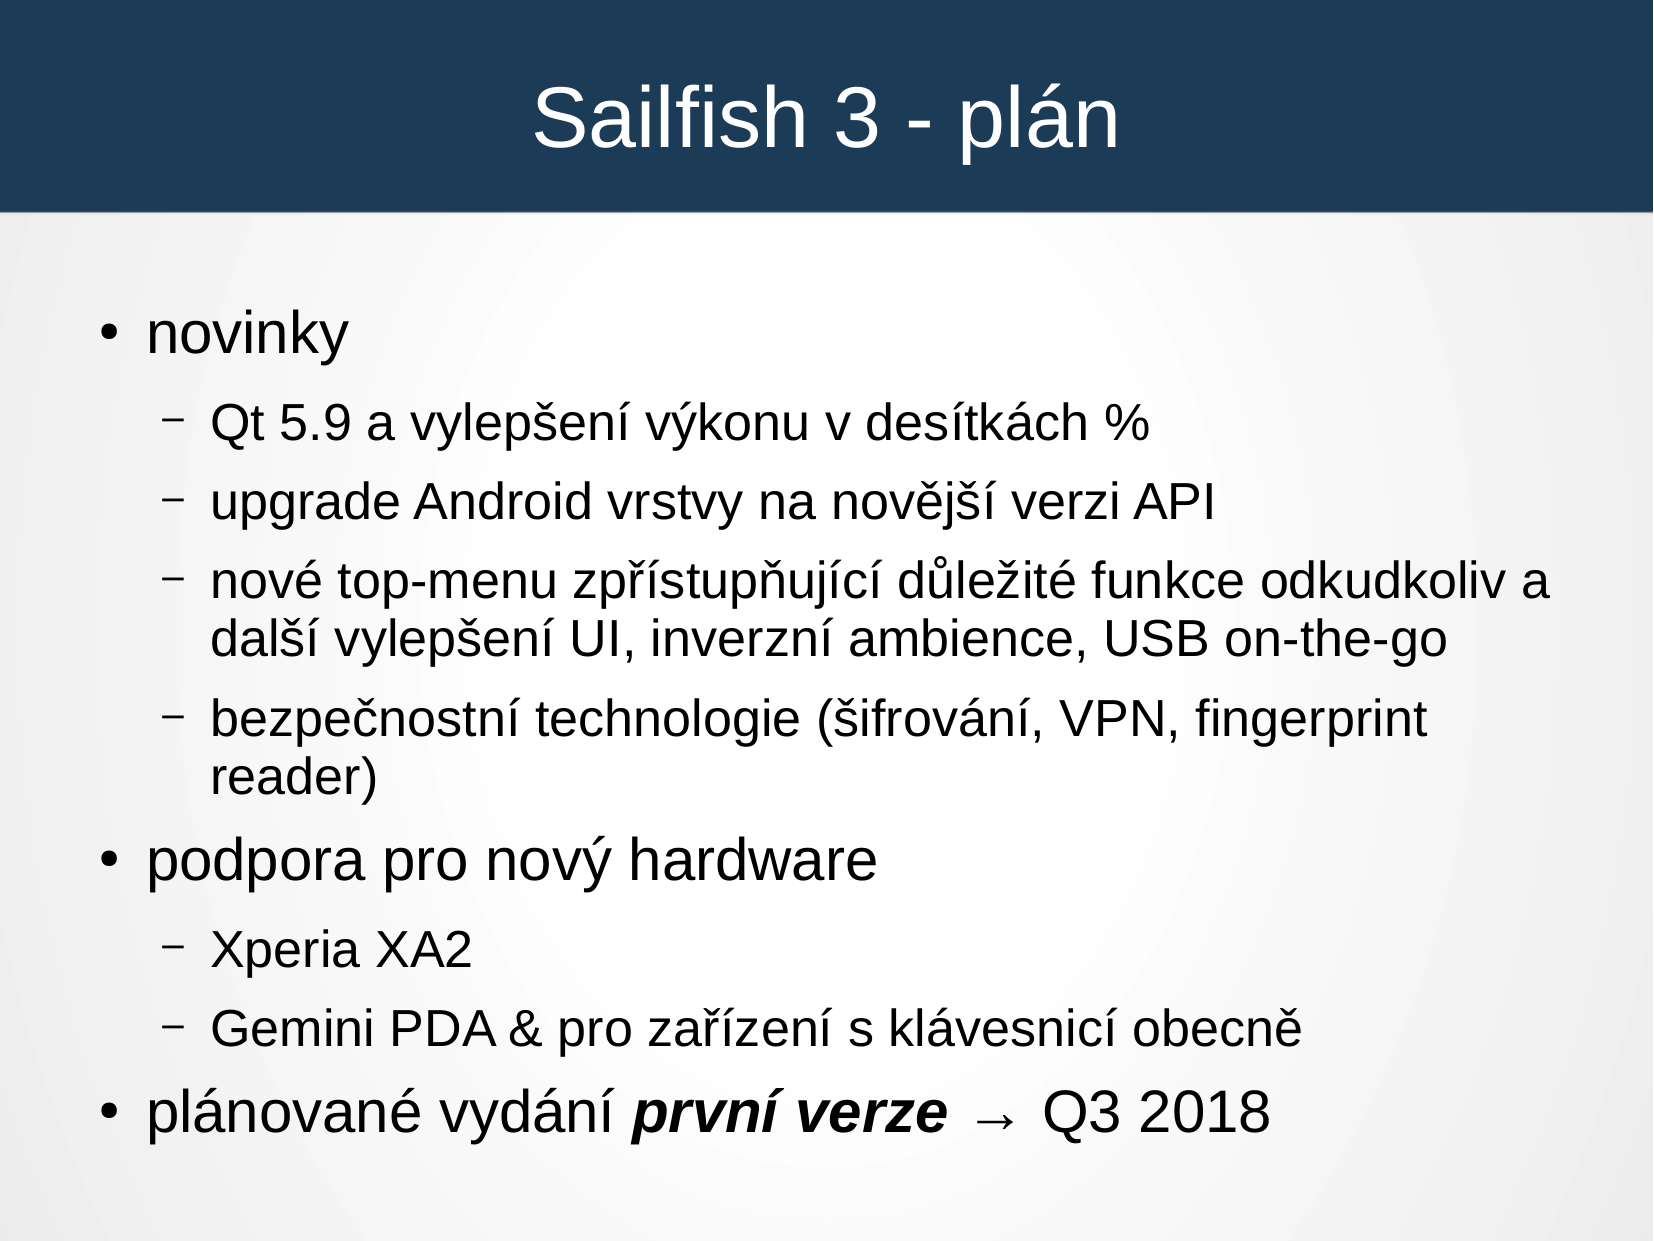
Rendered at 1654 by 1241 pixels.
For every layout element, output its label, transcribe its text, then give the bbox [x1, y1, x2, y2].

picture [0, 0, 1653, 1241]
list novinky Qt 5.9 a vylepšení výkonu v desítkách % upgrade Android vrstvy na novější verzi API nové top-menu zpřístupňující důležité funkce odkudkoliv a další vylepšení UI, inverzní ambience, USB on-the-go bezpečnostní technologie (šifrování, VPN, fingerprint reader) podpora pro nový hardware Xperia XA2 Gemini PDA & pro zařízení s klávesnicí obecně plánované vydání první verze → Q3 2018 [82, 299, 1571, 1146]
title Sailfish 3 - plán [82, 47, 1571, 189]
